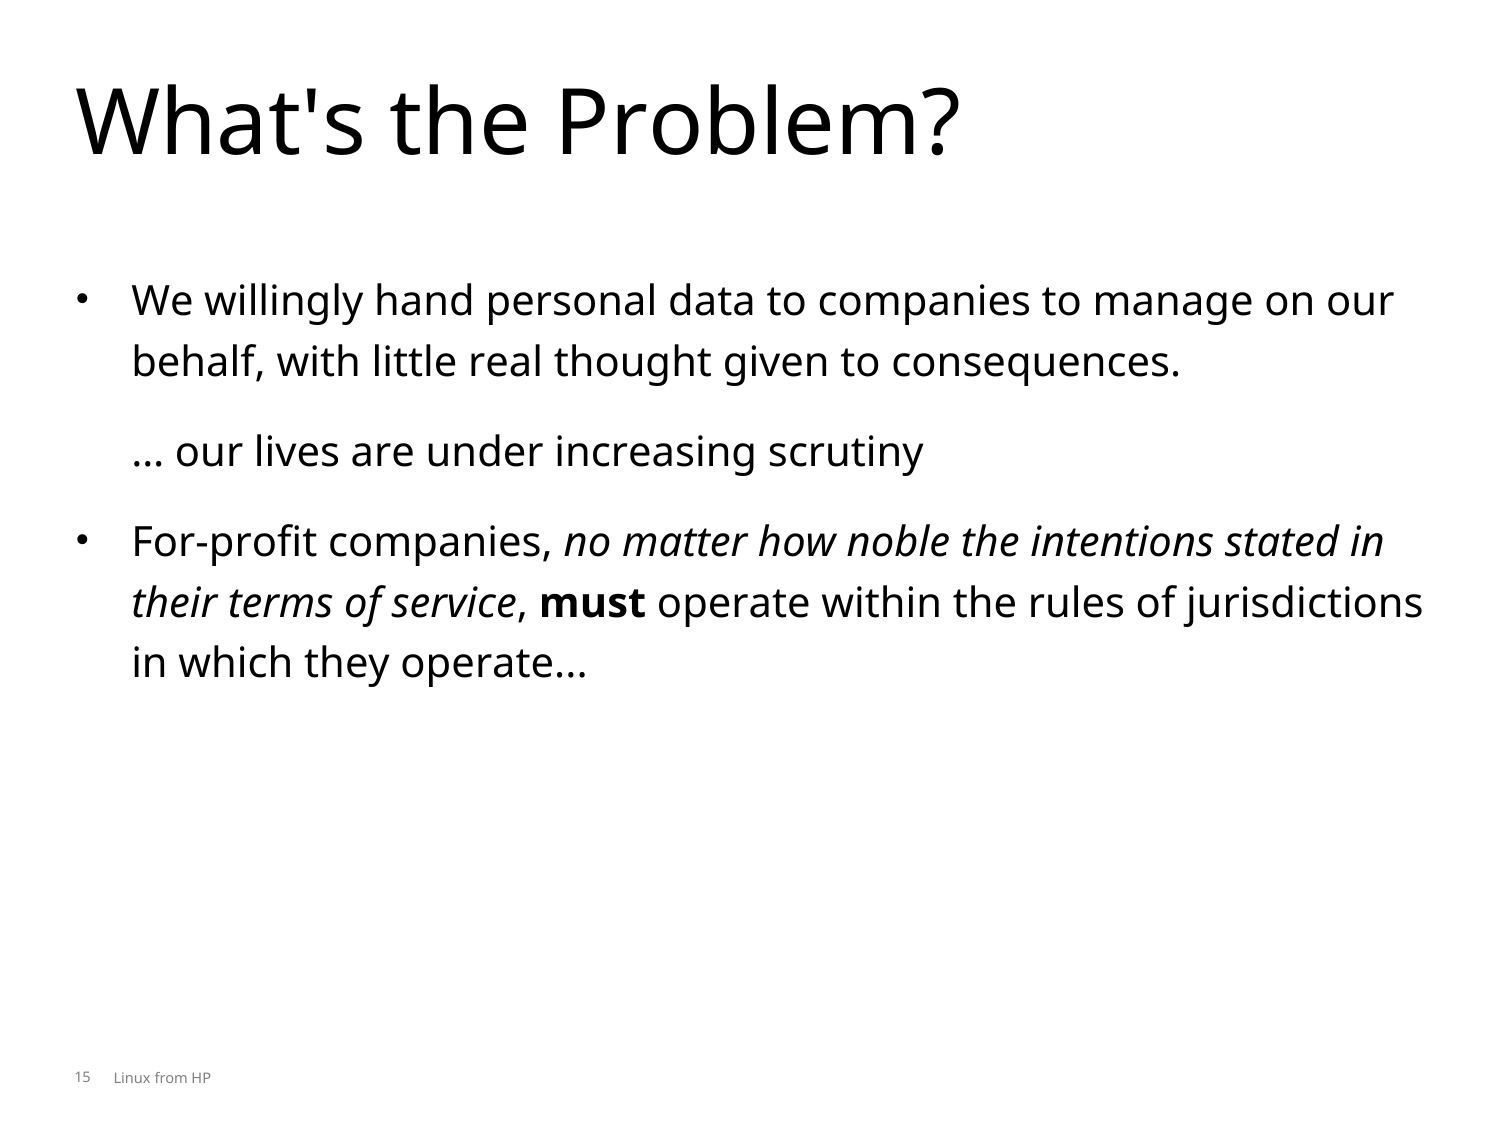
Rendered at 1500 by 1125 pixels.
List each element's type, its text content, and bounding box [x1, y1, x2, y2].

list We willingly hand personal data to companies to manage on our behalf, with little real thought given to consequences. … our lives are under increasing scrutiny For-profit companies, no matter how noble the intentions stated in their terms of service, must operate within the rules of jurisdictions in which they operate... [75, 263, 1425, 1006]
title What's the Problem? [74, 44, 1425, 233]
